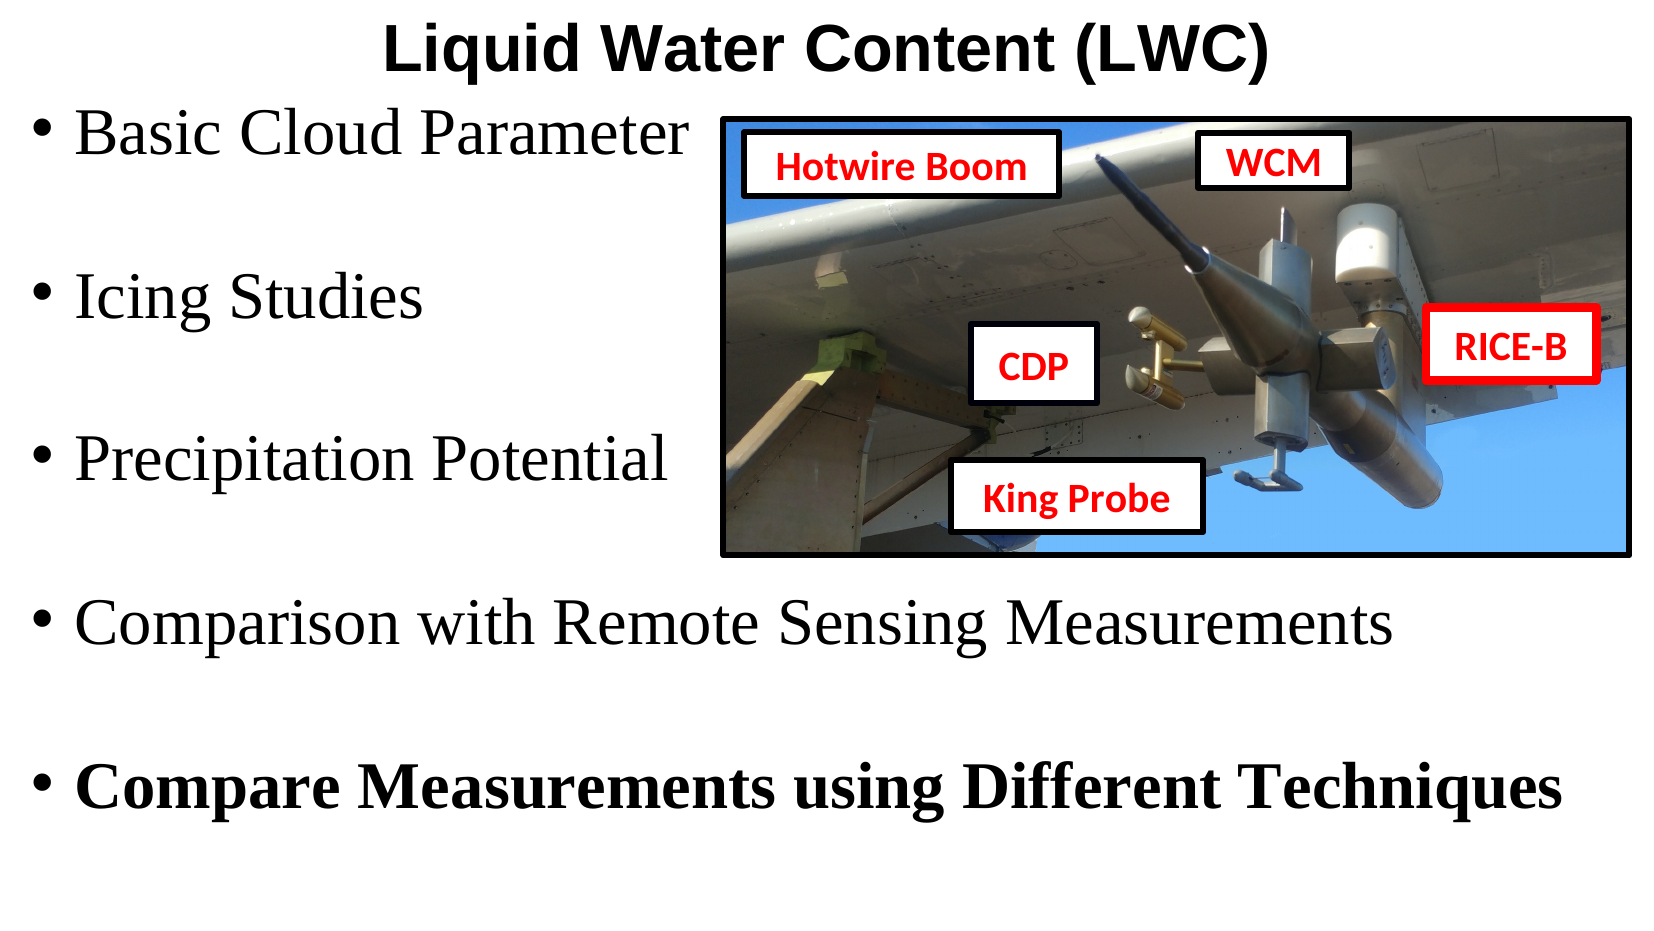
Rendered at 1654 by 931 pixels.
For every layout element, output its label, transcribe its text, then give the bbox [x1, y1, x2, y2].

text_box King Probe [950, 460, 1204, 533]
text_box Liquid Water Content (LWC) [0, 12, 1654, 86]
text_box RICE-B [1426, 307, 1597, 381]
text_box Basic Cloud Parameter Icing Studies Precipitation Potential Comparison with Remote Sensing Measurements Compare Measurements using Different Techniques [0, 96, 1642, 824]
picture [726, 122, 1627, 553]
text_box CDP [970, 323, 1097, 404]
text_box WCM [1198, 132, 1350, 188]
text_box Hotwire Boom [744, 132, 1060, 196]
